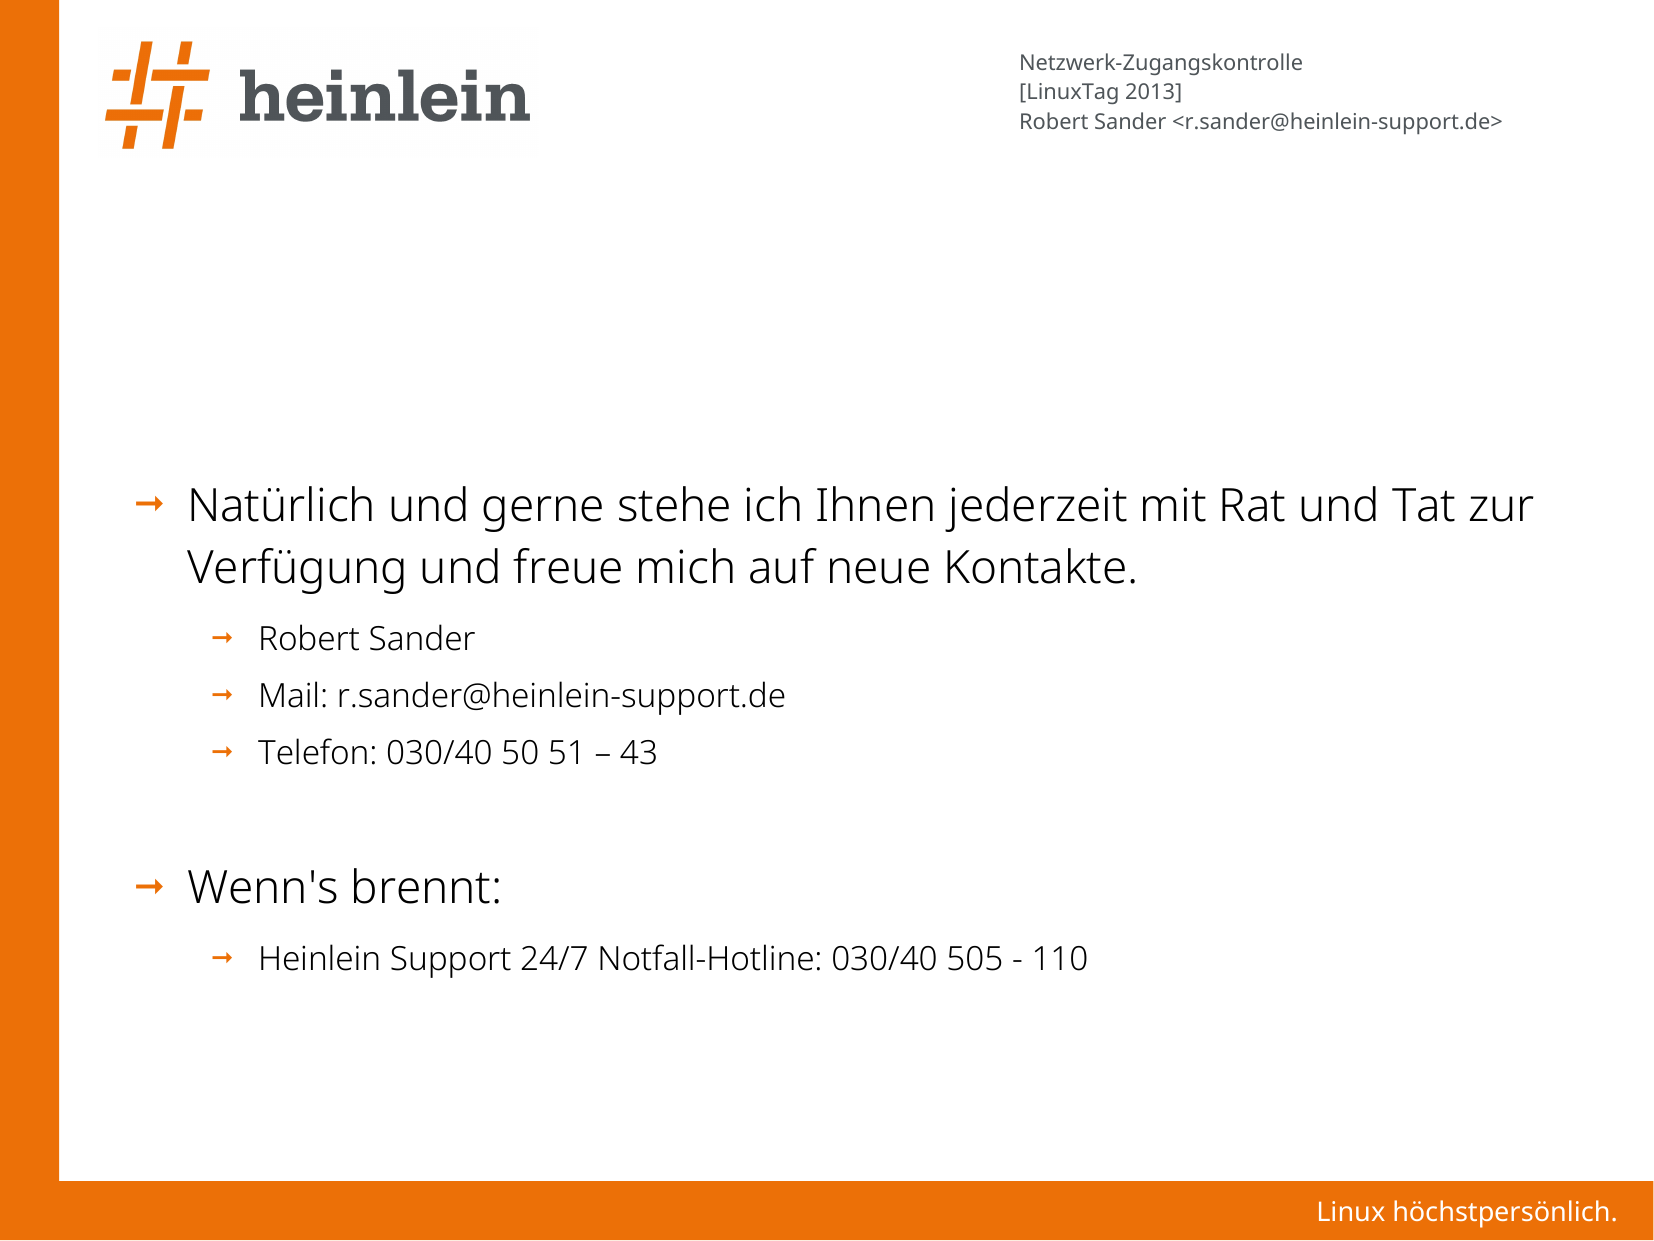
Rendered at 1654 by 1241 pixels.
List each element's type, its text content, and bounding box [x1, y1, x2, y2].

list Natürlich und gerne stehe ich Ihnen jederzeit mit Rat und Tat zur Verfügung und freue mich auf neue Kontakte. Robert Sander Mail: r.sander@heinlein-support.de Telefon: 030/40 50 51 – 43 Wenn's brennt: Heinlein Support 24/7 Notfall-Hotline: 030/40 505 - 110 [116, 471, 1570, 1146]
picture [98, 27, 539, 158]
